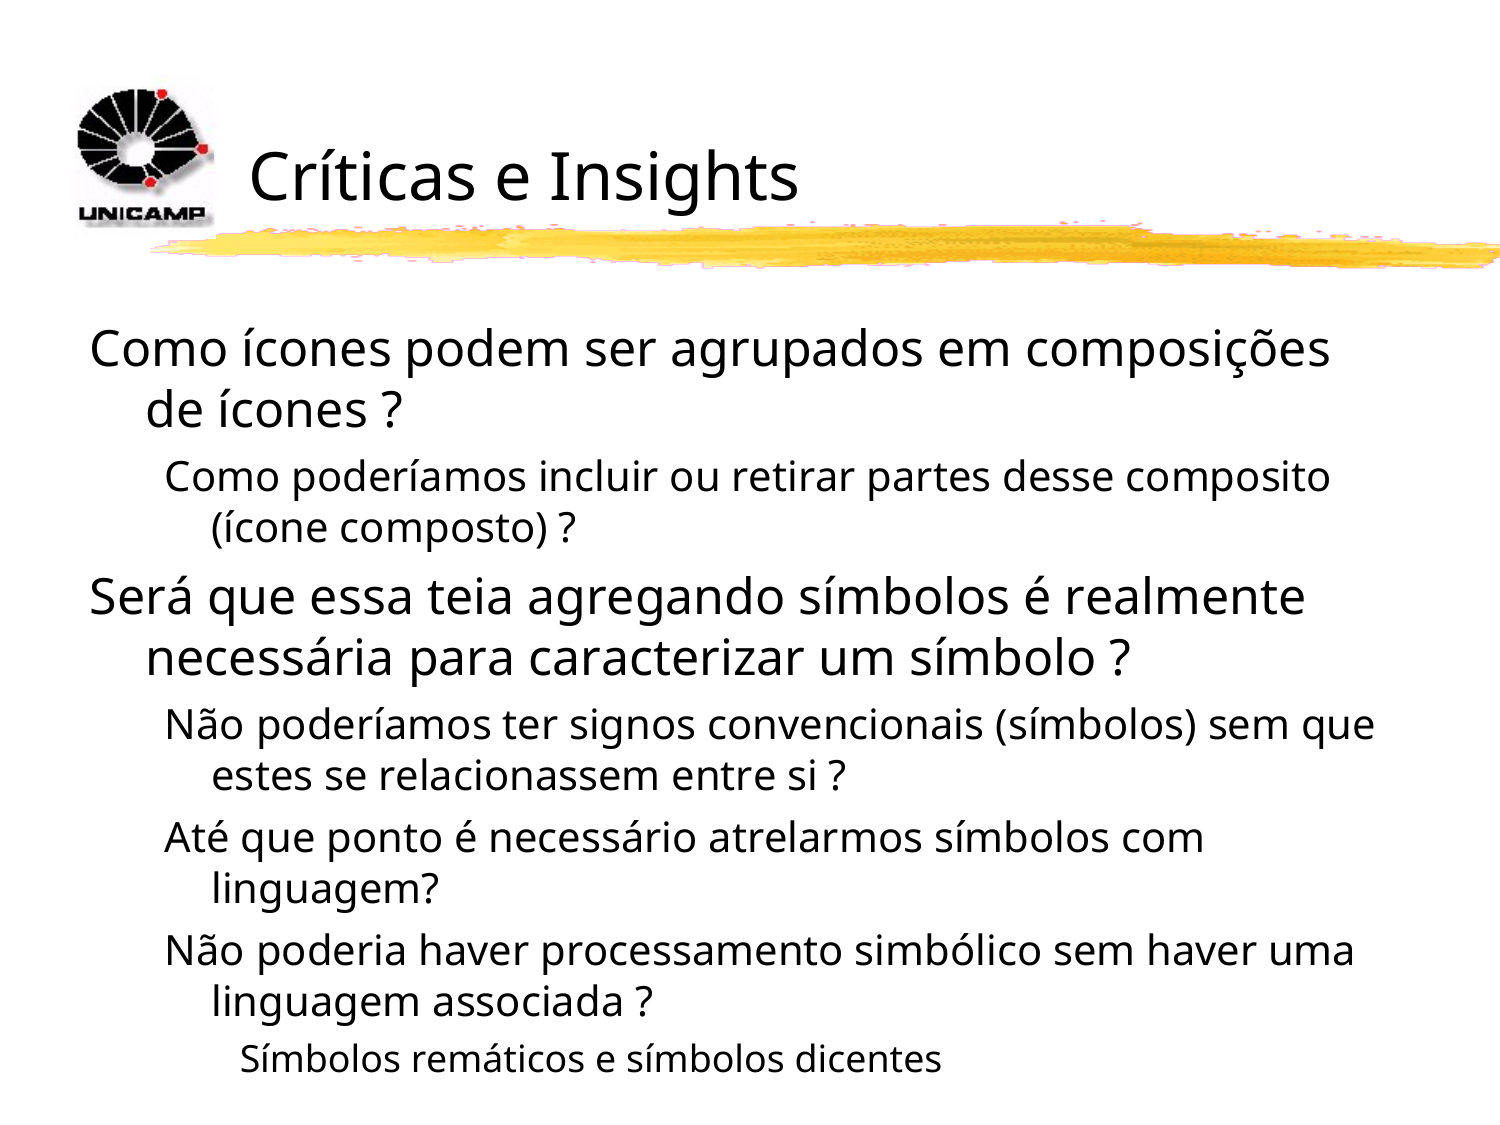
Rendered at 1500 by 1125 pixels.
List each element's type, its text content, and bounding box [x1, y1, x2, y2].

picture [75, 74, 1500, 279]
title Críticas e Insights [233, 37, 1434, 225]
list Como ícones podem ser agrupados em composições de ícones ? Como poderíamos incluir ou retirar partes desse composito (ícone composto) ? Será que essa teia agregando símbolos é realmente necessária para caracterizar um símbolo ? Não poderíamos ter signos convencionais (símbolos) sem que estes se relacionassem entre si ? Até que ponto é necessário atrelarmos símbolos com linguagem? Não poderia haver processamento simbólico sem haver uma linguagem associada ? Símbolos remáticos e símbolos dicentes [74, 309, 1417, 1005]
